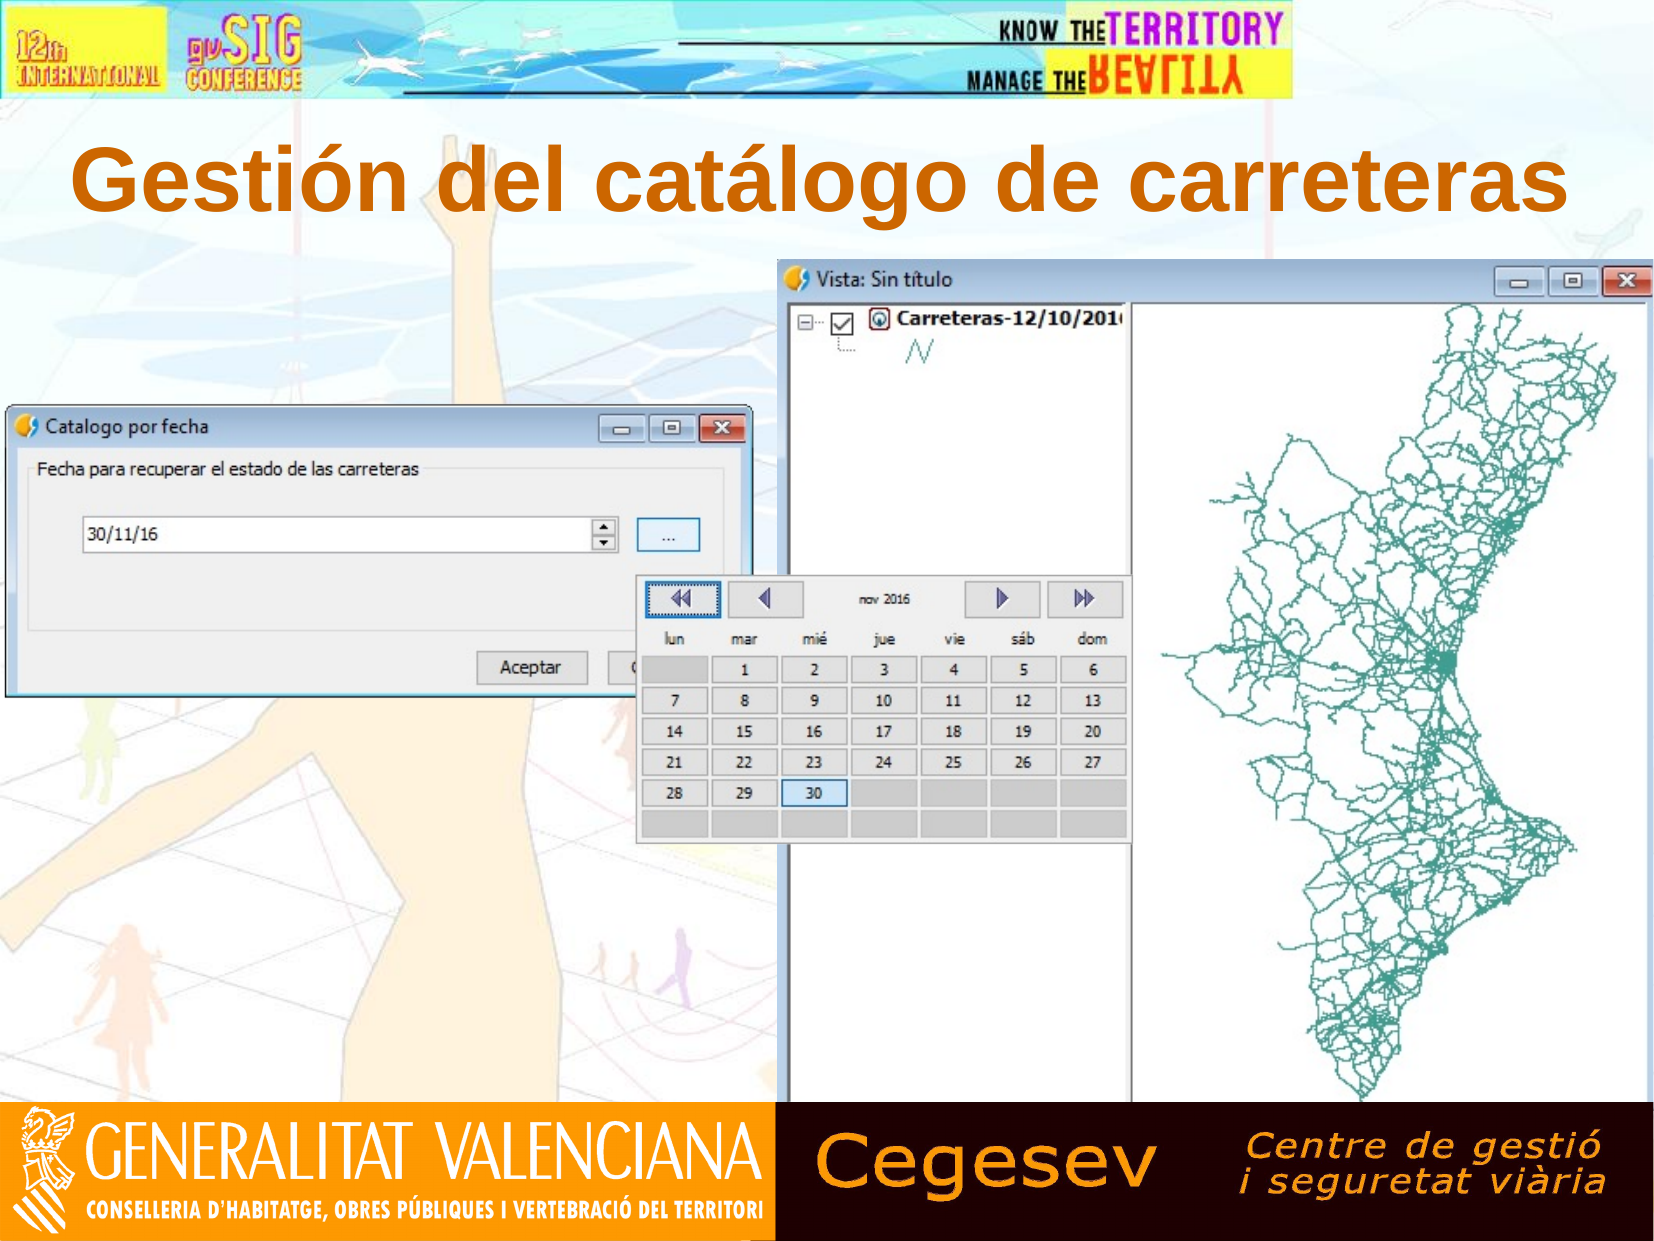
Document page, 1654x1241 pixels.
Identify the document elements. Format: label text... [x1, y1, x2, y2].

title Gestión del catálogo de carreteras [47, 76, 1595, 284]
picture [0, 0, 1654, 1241]
